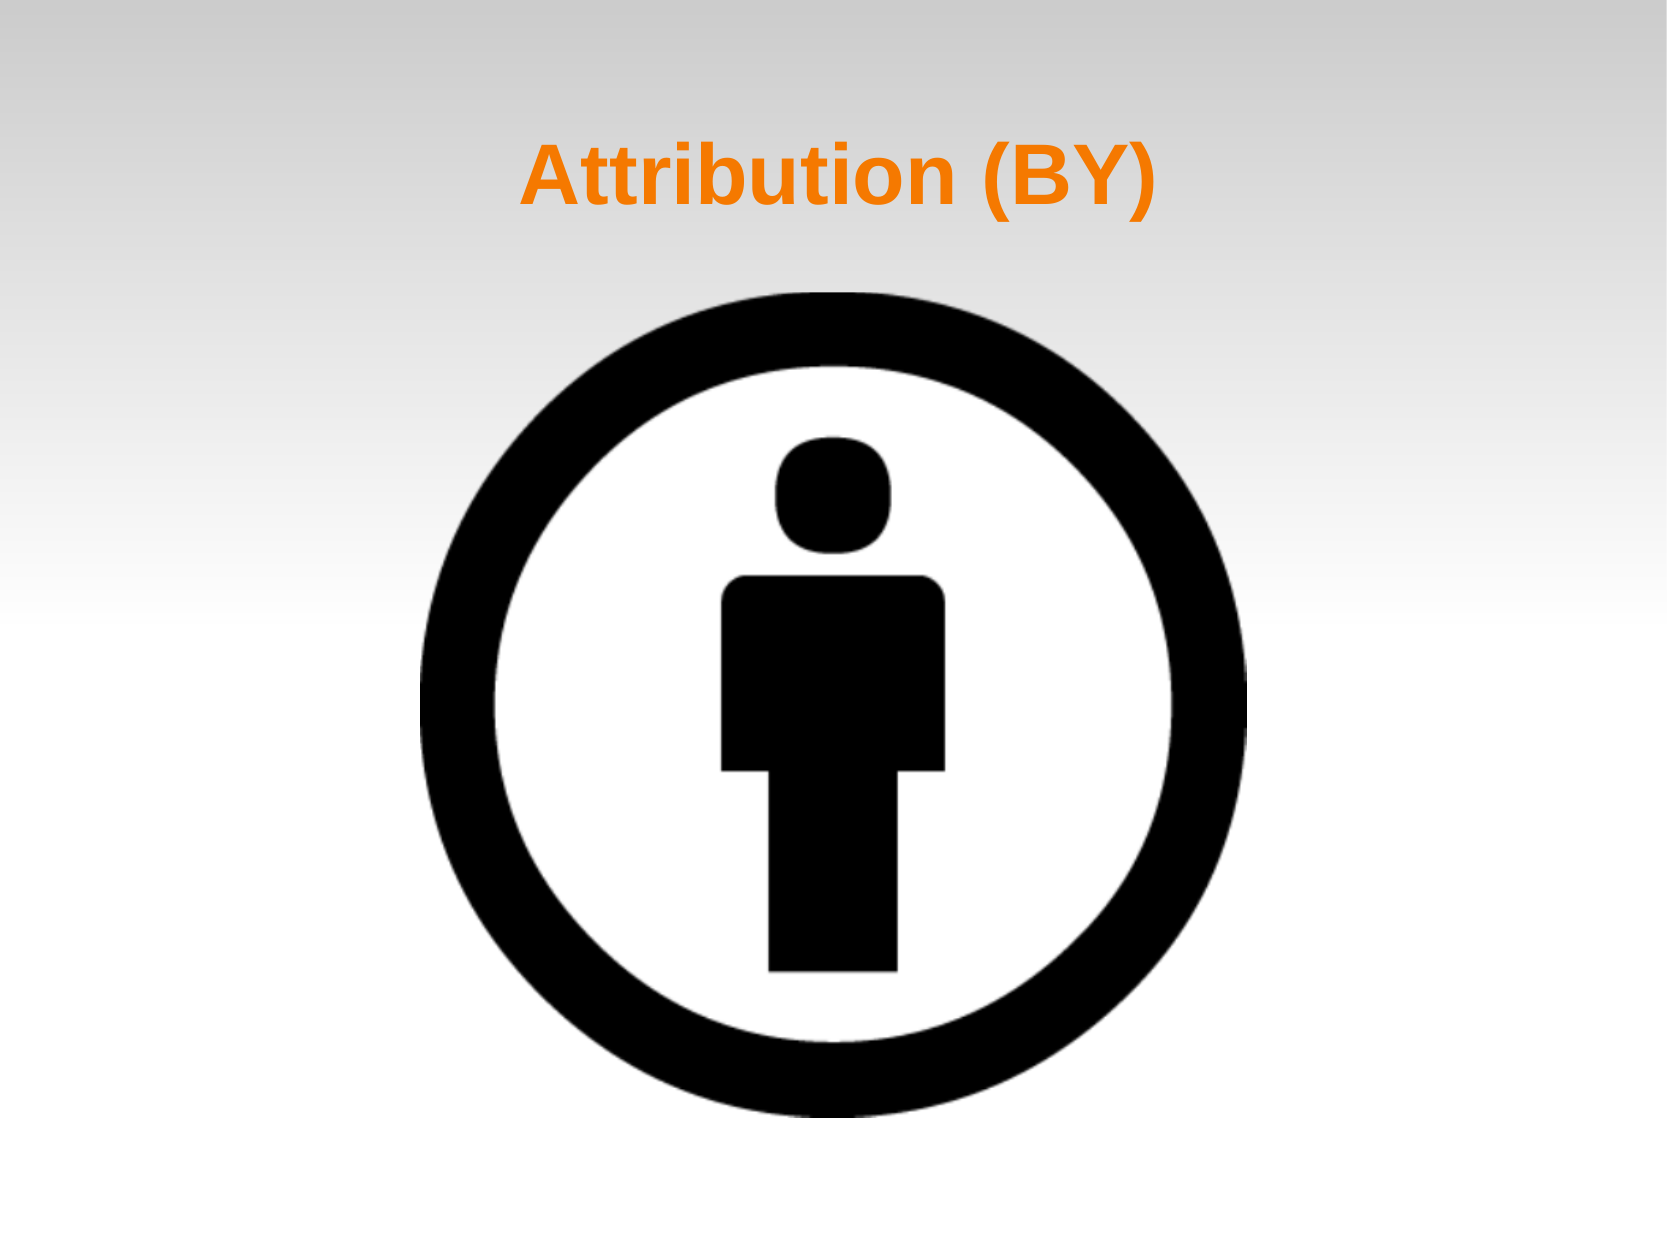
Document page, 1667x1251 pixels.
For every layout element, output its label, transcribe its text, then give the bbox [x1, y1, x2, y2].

picture [0, 0, 1667, 1250]
title Attribution (BY) [83, 51, 1596, 272]
